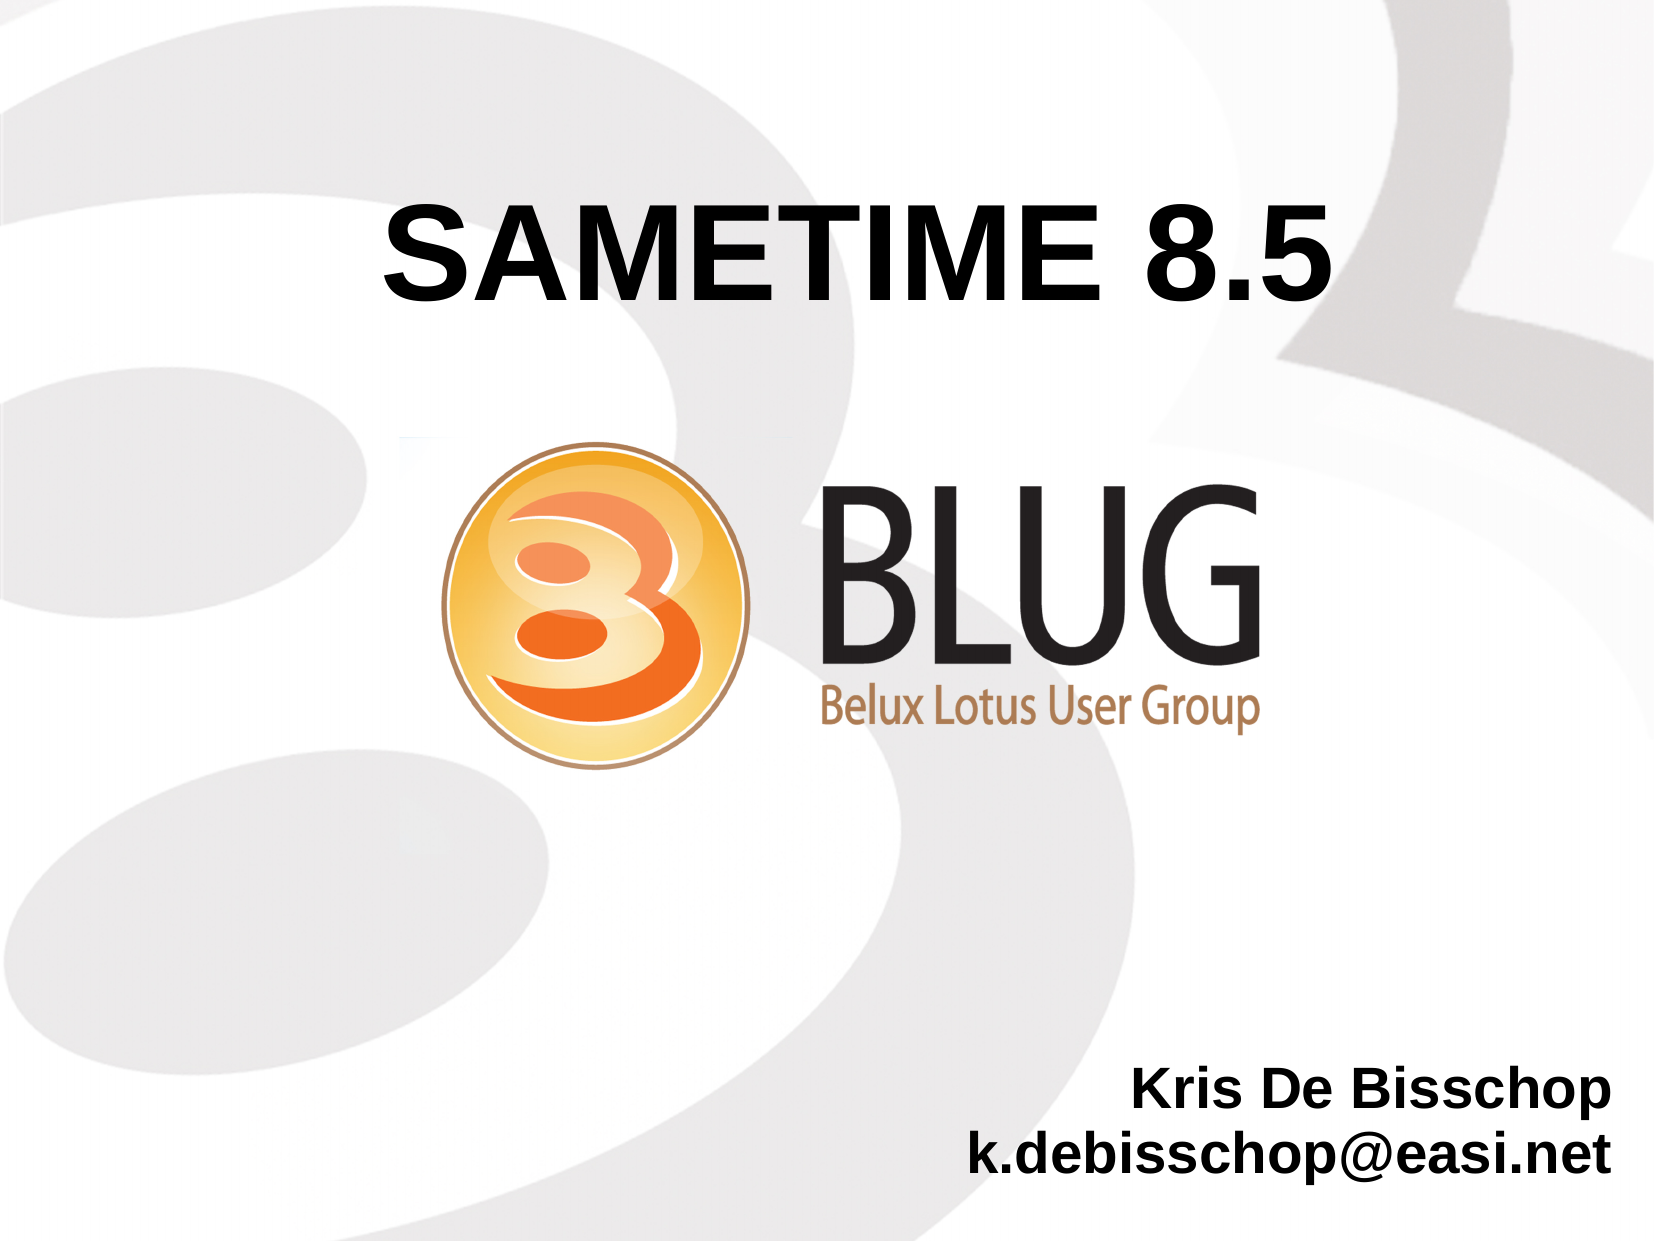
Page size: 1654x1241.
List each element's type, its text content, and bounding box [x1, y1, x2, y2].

title SAMETIME 8.5 [121, 39, 1595, 467]
text_box Kris De Bisschop k.debisschop@easi.net [754, 1038, 1614, 1202]
picture [0, 0, 1654, 1241]
